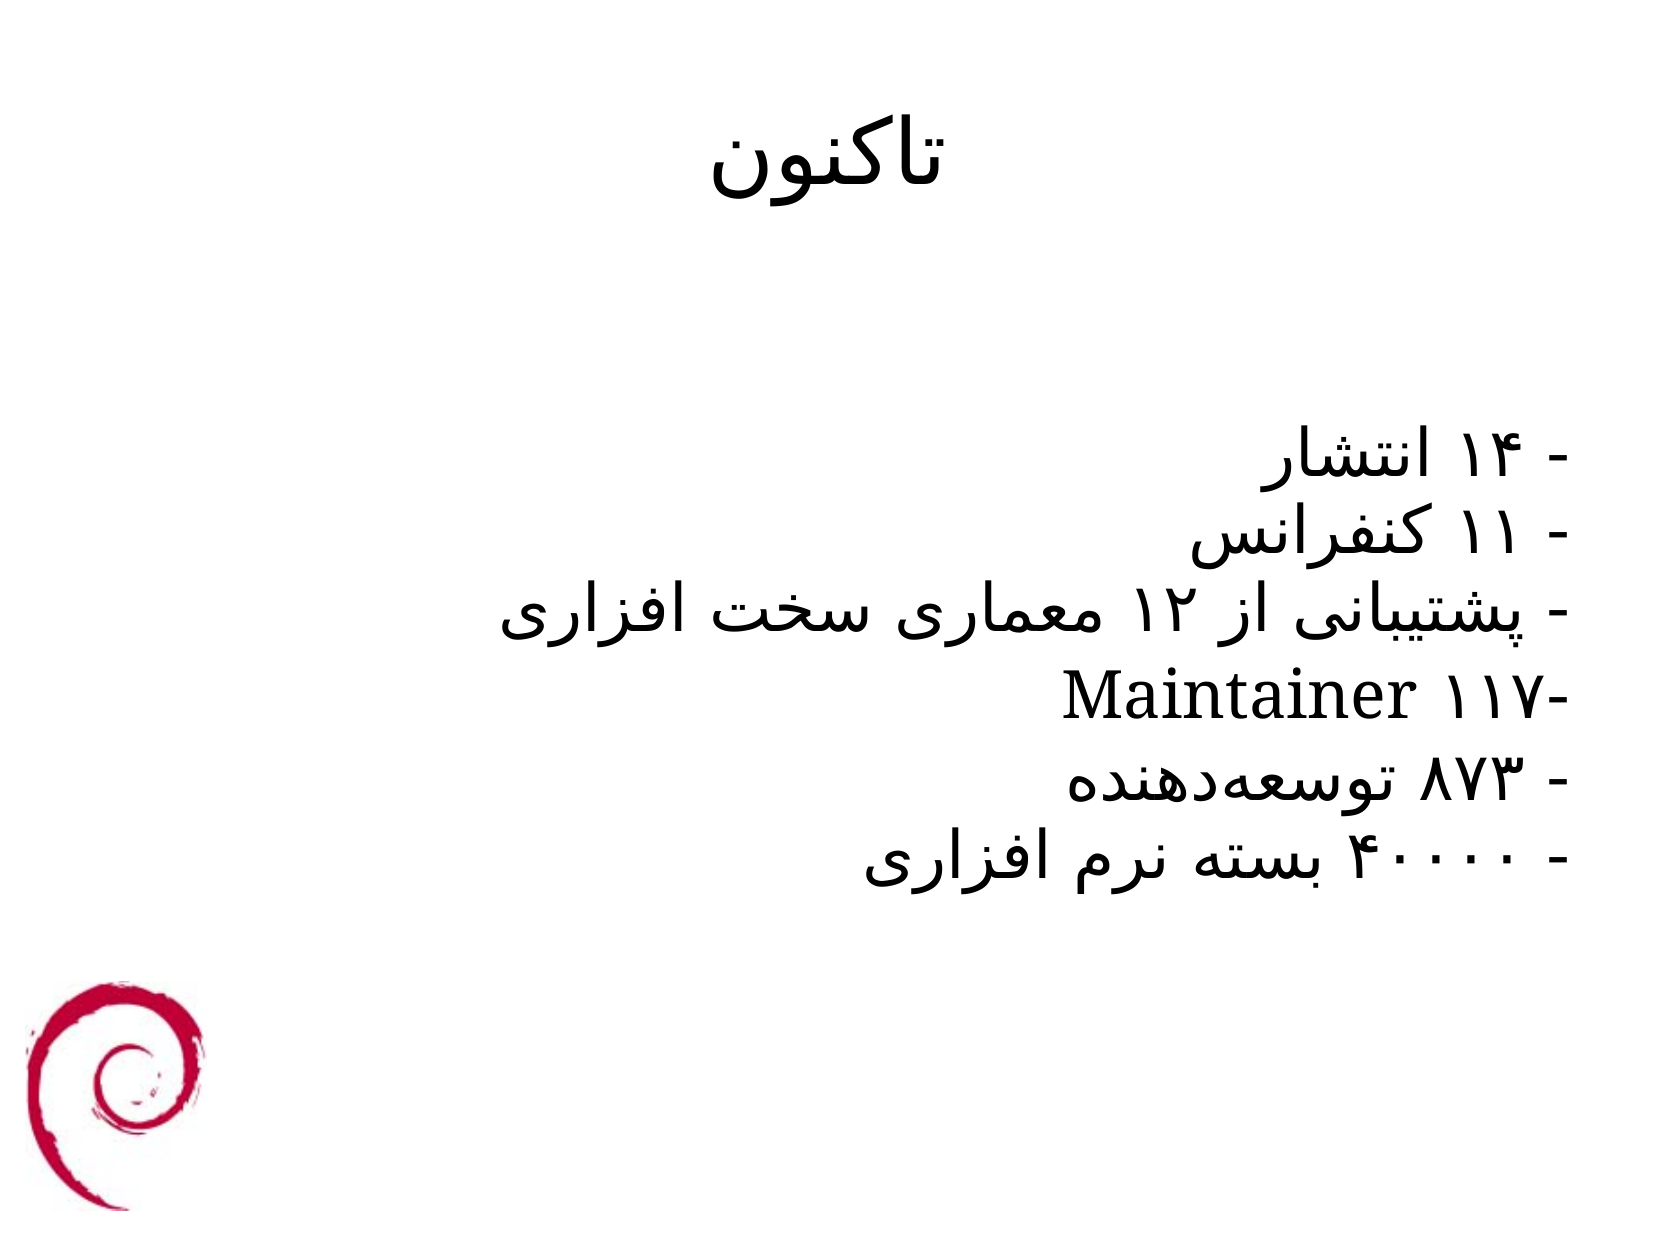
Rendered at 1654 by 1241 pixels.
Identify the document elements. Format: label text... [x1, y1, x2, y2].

subtitle - ۱۴ انتشار - ۱۱ کنفرانس - پشتیبانی از ۱۲ معماری سخت افزاری -۱۱۷ Maintainer - ۸۷۳ توسعه‌دهنده - ۴۰۰۰۰ بسته نرم افزاری [82, 297, 1571, 1102]
title تاکنون [82, 56, 1571, 250]
picture [25, 981, 207, 1211]
